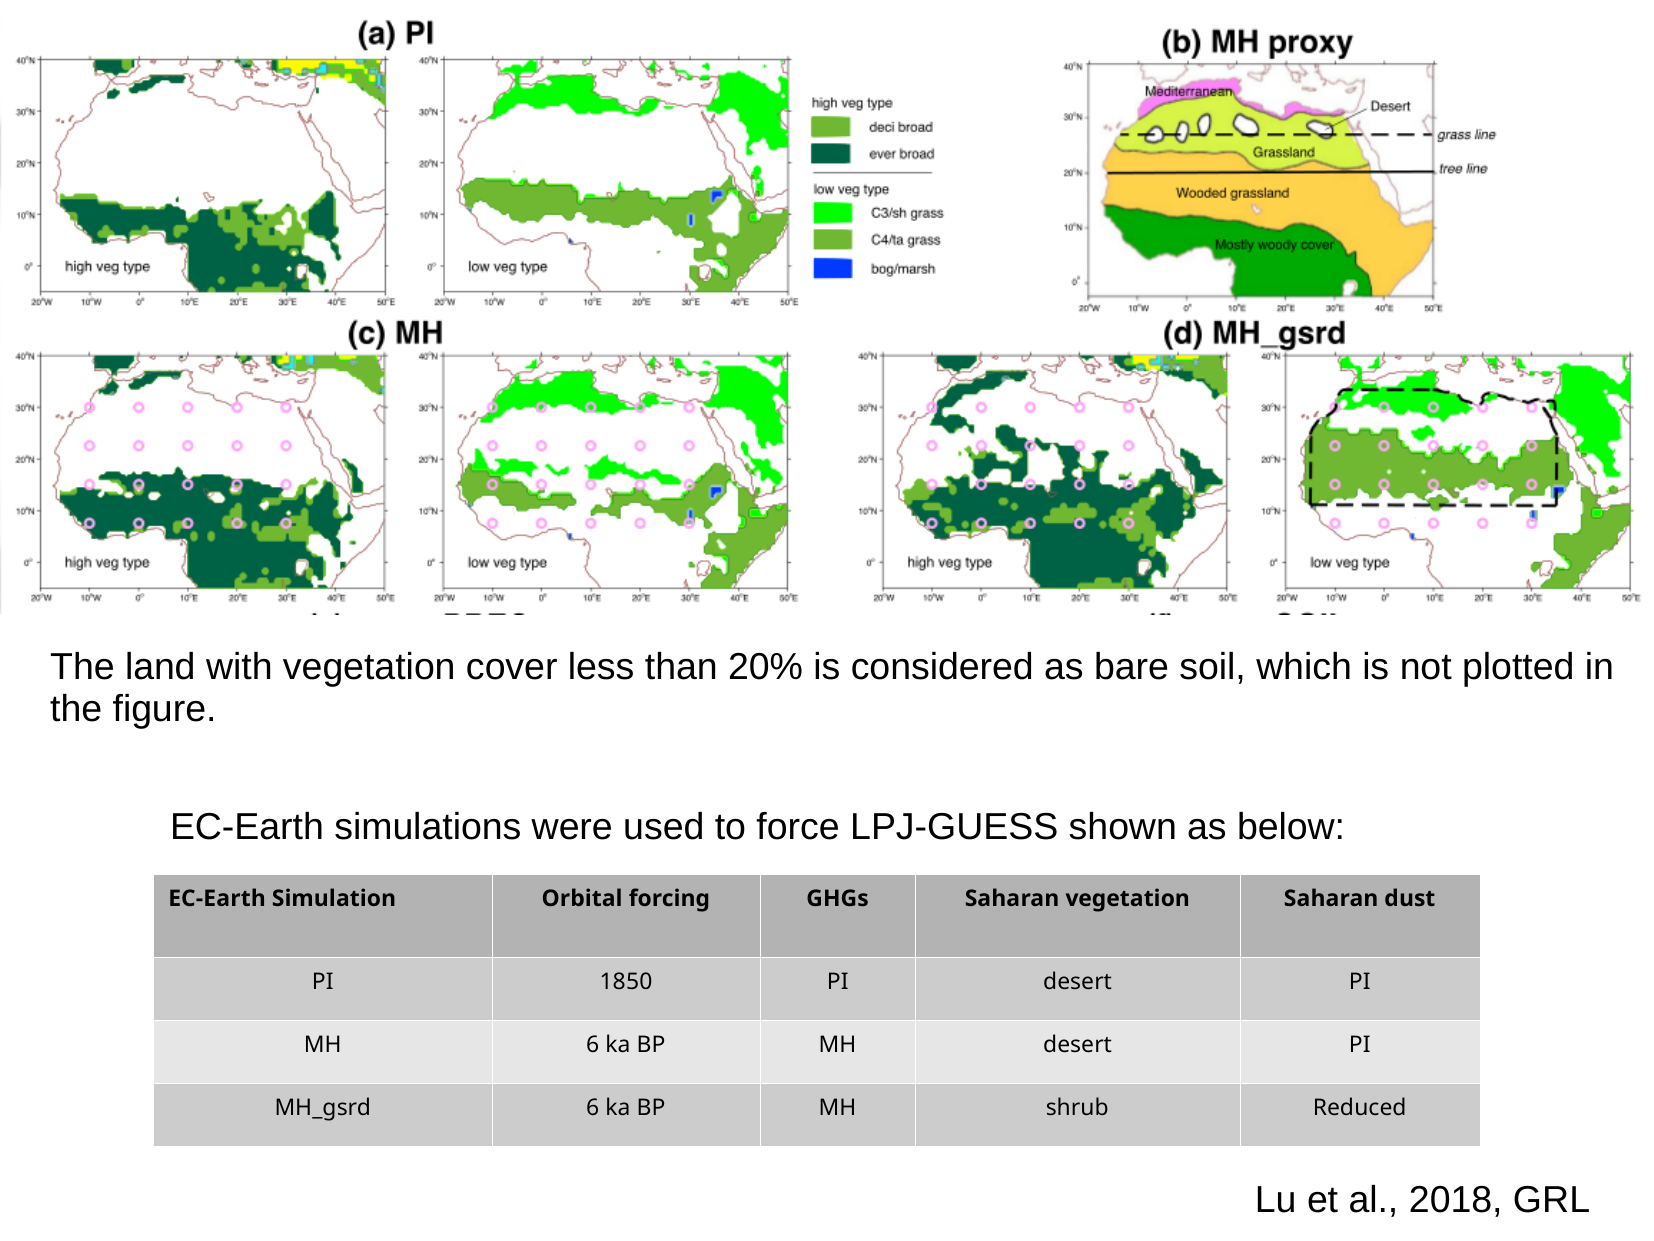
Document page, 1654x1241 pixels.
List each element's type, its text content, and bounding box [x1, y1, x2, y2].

text_box EC-Earth simulations were used to force LPJ-GUESS shown as below: [155, 797, 1479, 855]
table_header GHGs [761, 875, 915, 957]
table_cell MH [761, 1084, 915, 1146]
text_box The land with vegetation cover less than 20% is considered as bare soil, which is not plotted in the figure. [35, 637, 1630, 737]
table_cell Reduced [1241, 1084, 1480, 1146]
table_cell PI [154, 958, 492, 1020]
table_header Saharan vegetation [916, 875, 1240, 957]
table_cell MH [761, 1021, 915, 1083]
text_box Lu et al., 2018, GRL [1240, 1171, 1642, 1229]
table_cell PI [761, 958, 915, 1020]
table_cell desert [916, 958, 1240, 1020]
table_cell 6 ka BP [493, 1021, 760, 1083]
table_header EC-Earth Simulation [154, 875, 492, 957]
table_cell 1850 [493, 958, 760, 1020]
table_cell desert [916, 1021, 1240, 1083]
table_cell MH_gsrd [154, 1084, 492, 1146]
table_cell shrub [916, 1084, 1240, 1146]
table_header Saharan dust [1241, 875, 1480, 957]
table_cell MH [154, 1021, 492, 1083]
table_header Orbital forcing [493, 875, 760, 957]
table_cell PI [1241, 1021, 1480, 1083]
table_cell PI [1241, 958, 1480, 1020]
picture [0, 0, 1654, 615]
table_cell 6 ka BP [493, 1084, 760, 1146]
